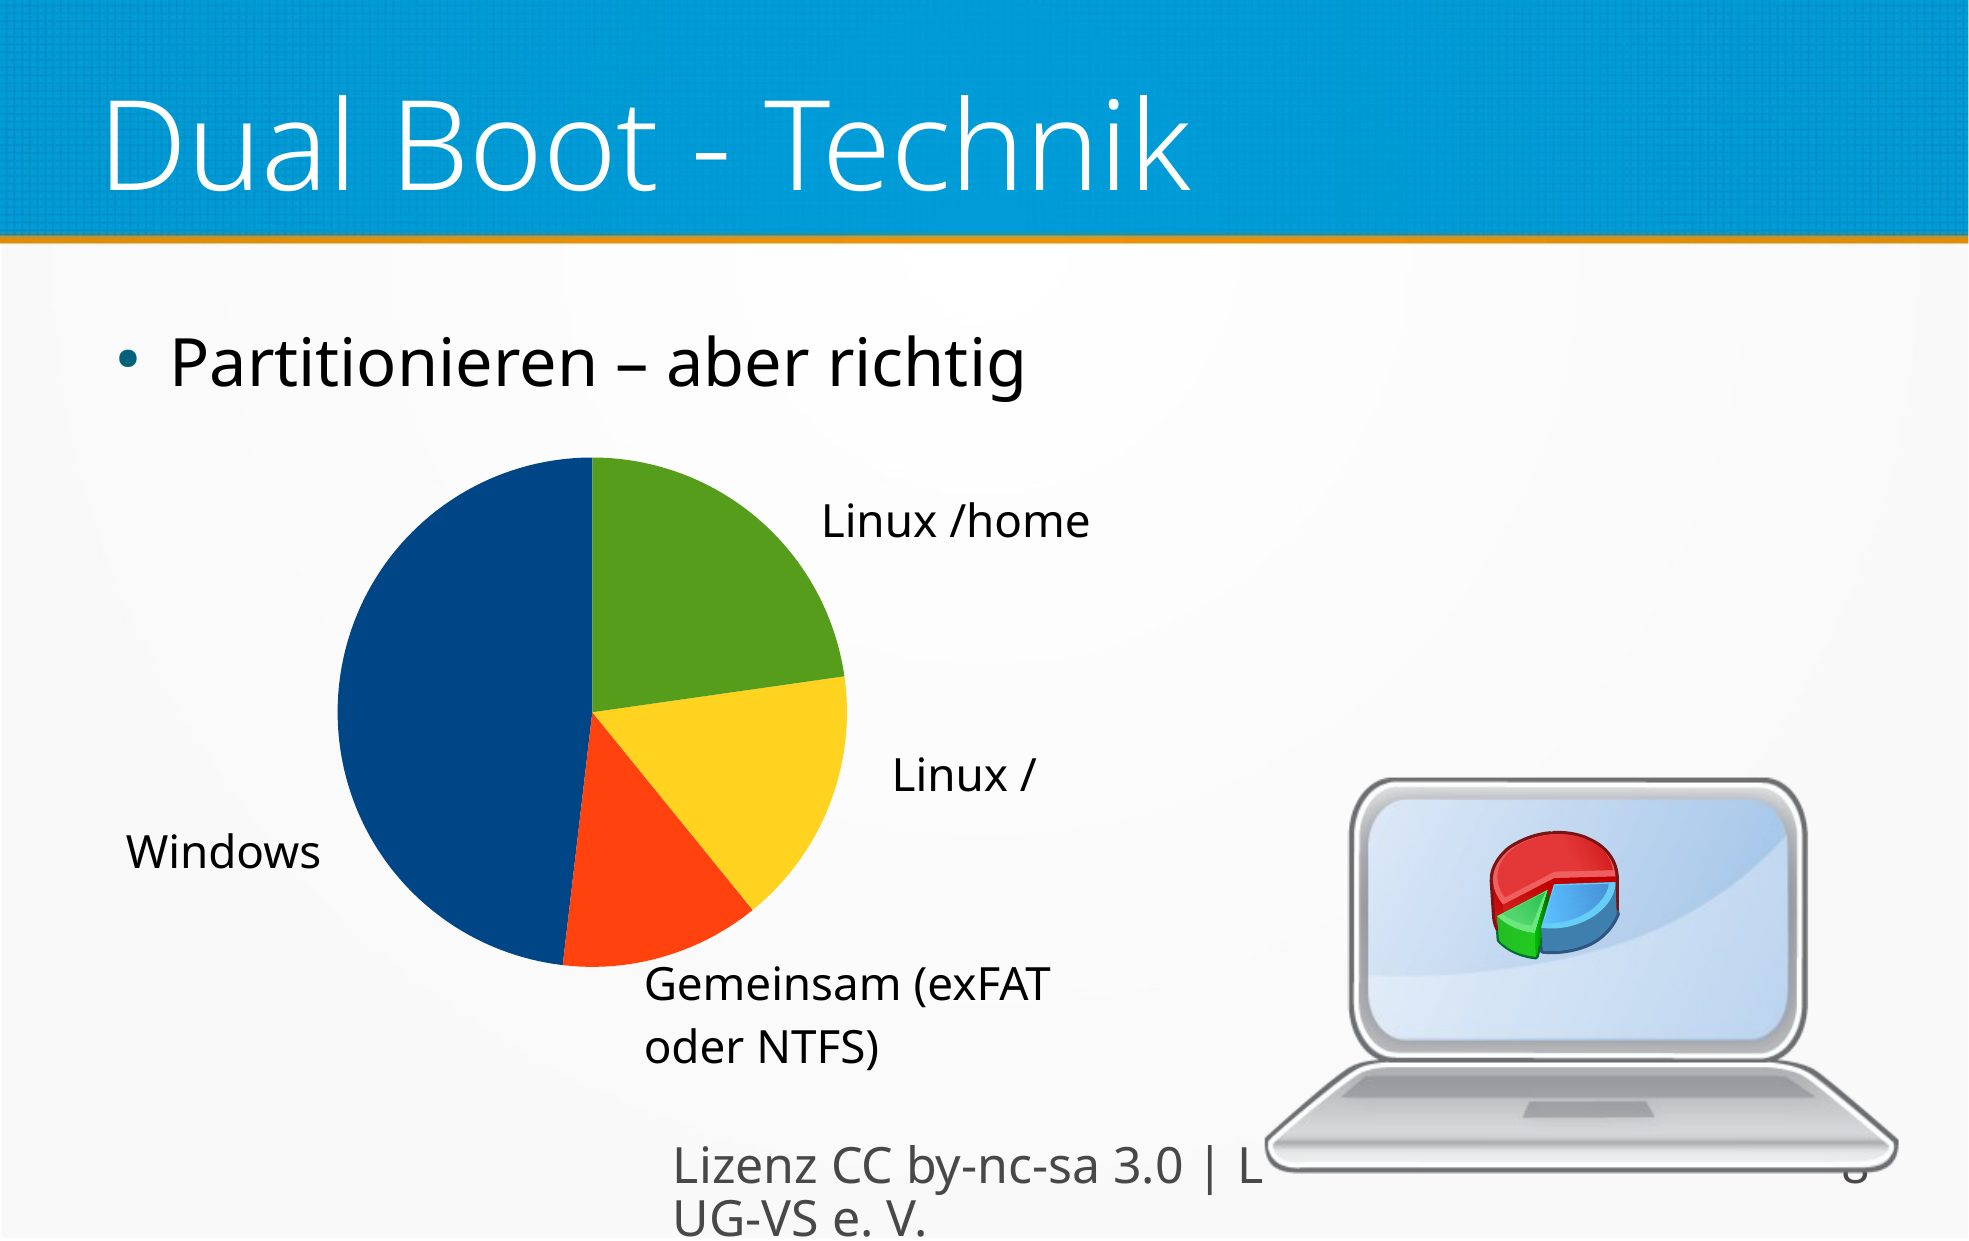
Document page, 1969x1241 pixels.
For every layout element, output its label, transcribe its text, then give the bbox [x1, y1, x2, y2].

picture [0, 233, 1969, 1241]
chart [119, 446, 1065, 978]
text_box Windows [119, 817, 367, 883]
text_box Gemeinsam (exFAT oder NTFS) [637, 955, 1075, 1074]
text_box Linux /home [814, 487, 1252, 553]
list Partitionieren – aber richtig [98, 315, 1861, 1081]
title Dual Boot - Technik [98, 19, 1870, 227]
text_box Linux / [885, 741, 1238, 807]
